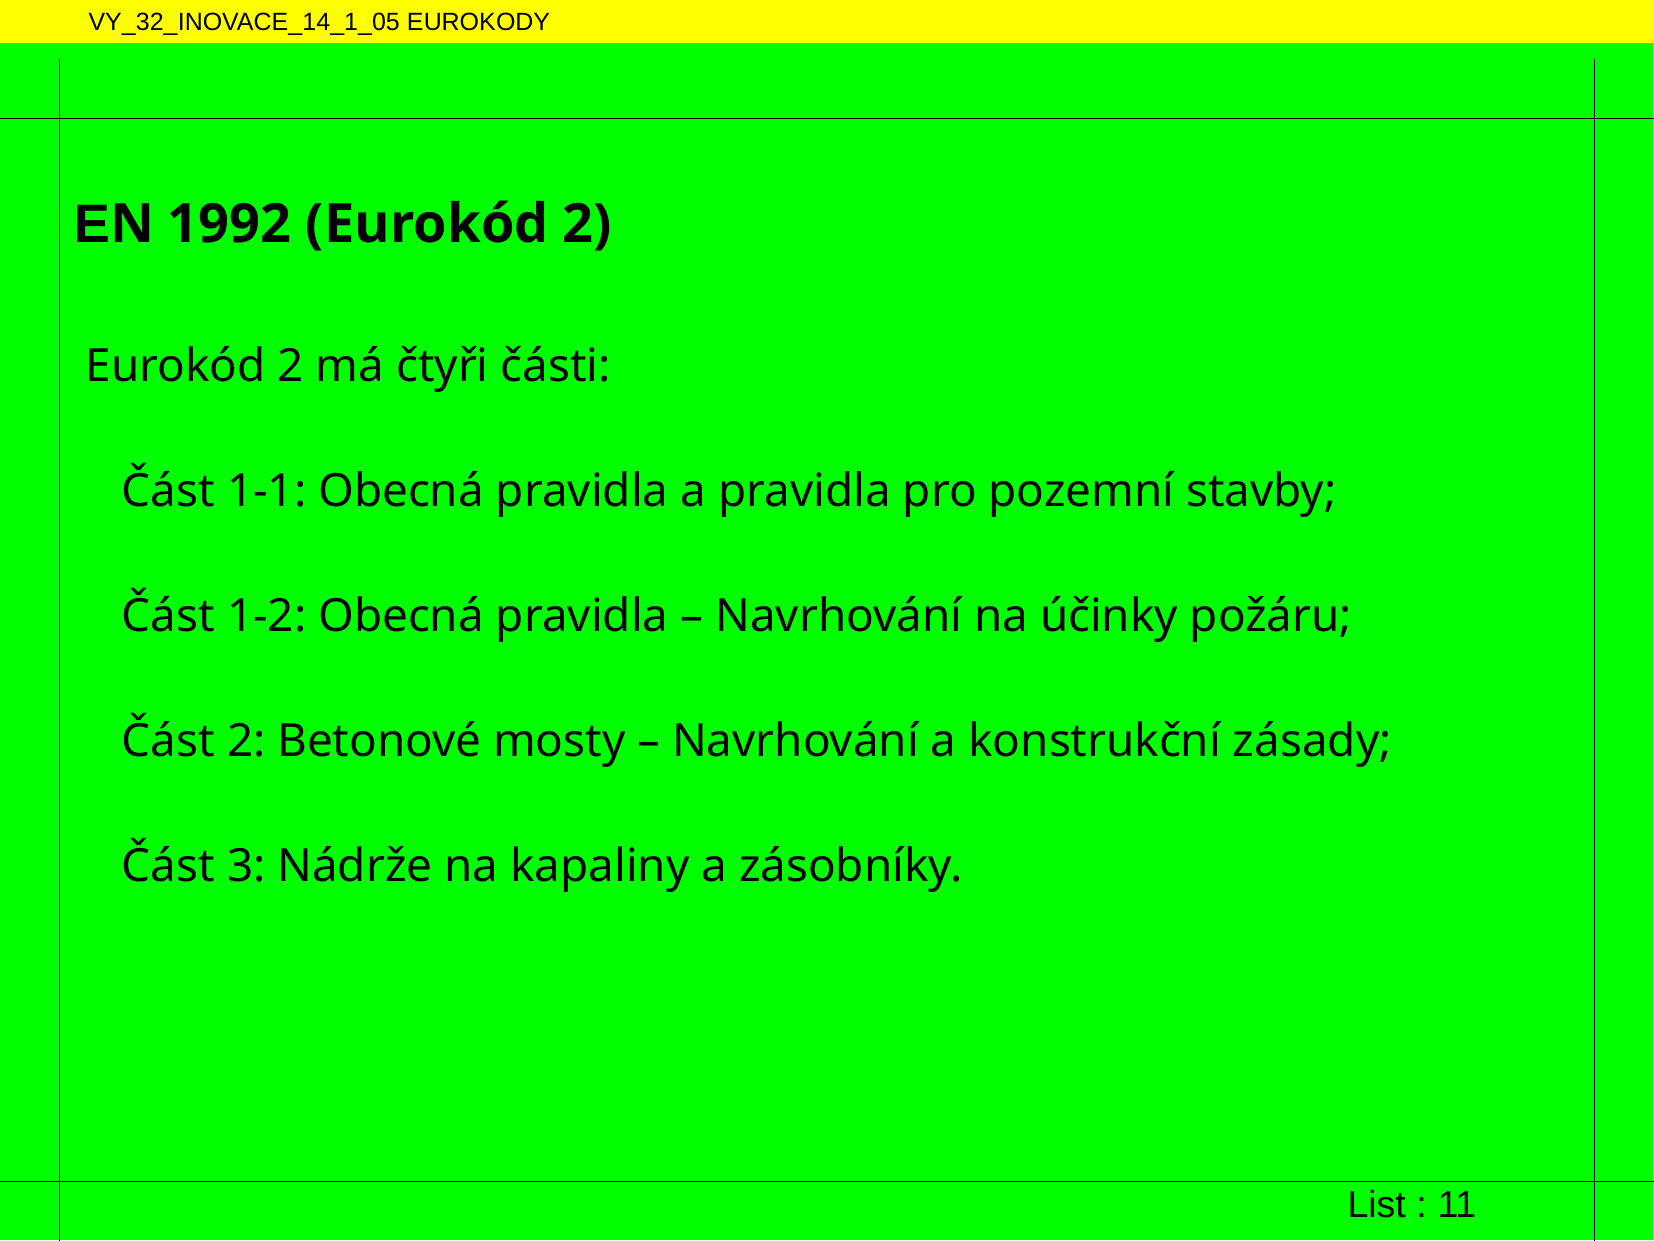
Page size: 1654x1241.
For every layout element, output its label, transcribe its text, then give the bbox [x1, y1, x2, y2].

text_box EN 1992 (Eurokód 2) Eurokód 2 má čtyři části: Část 1-1: Obecná pravidla a pravidla pro pozemní stavby; Část 1-2: Obecná pravidla – Navrhování na účinky požáru; Část 2: Betonové mosty – Navrhování a konstrukční zásady; Část 3: Nádrže na kapaliny a zásobníky. [60, 177, 1588, 905]
text_box List : <číslo> [1357, 1176, 1599, 1241]
text_box VY_32_INOVACE_14_1_05 EUROKODY [0, 0, 1654, 43]
